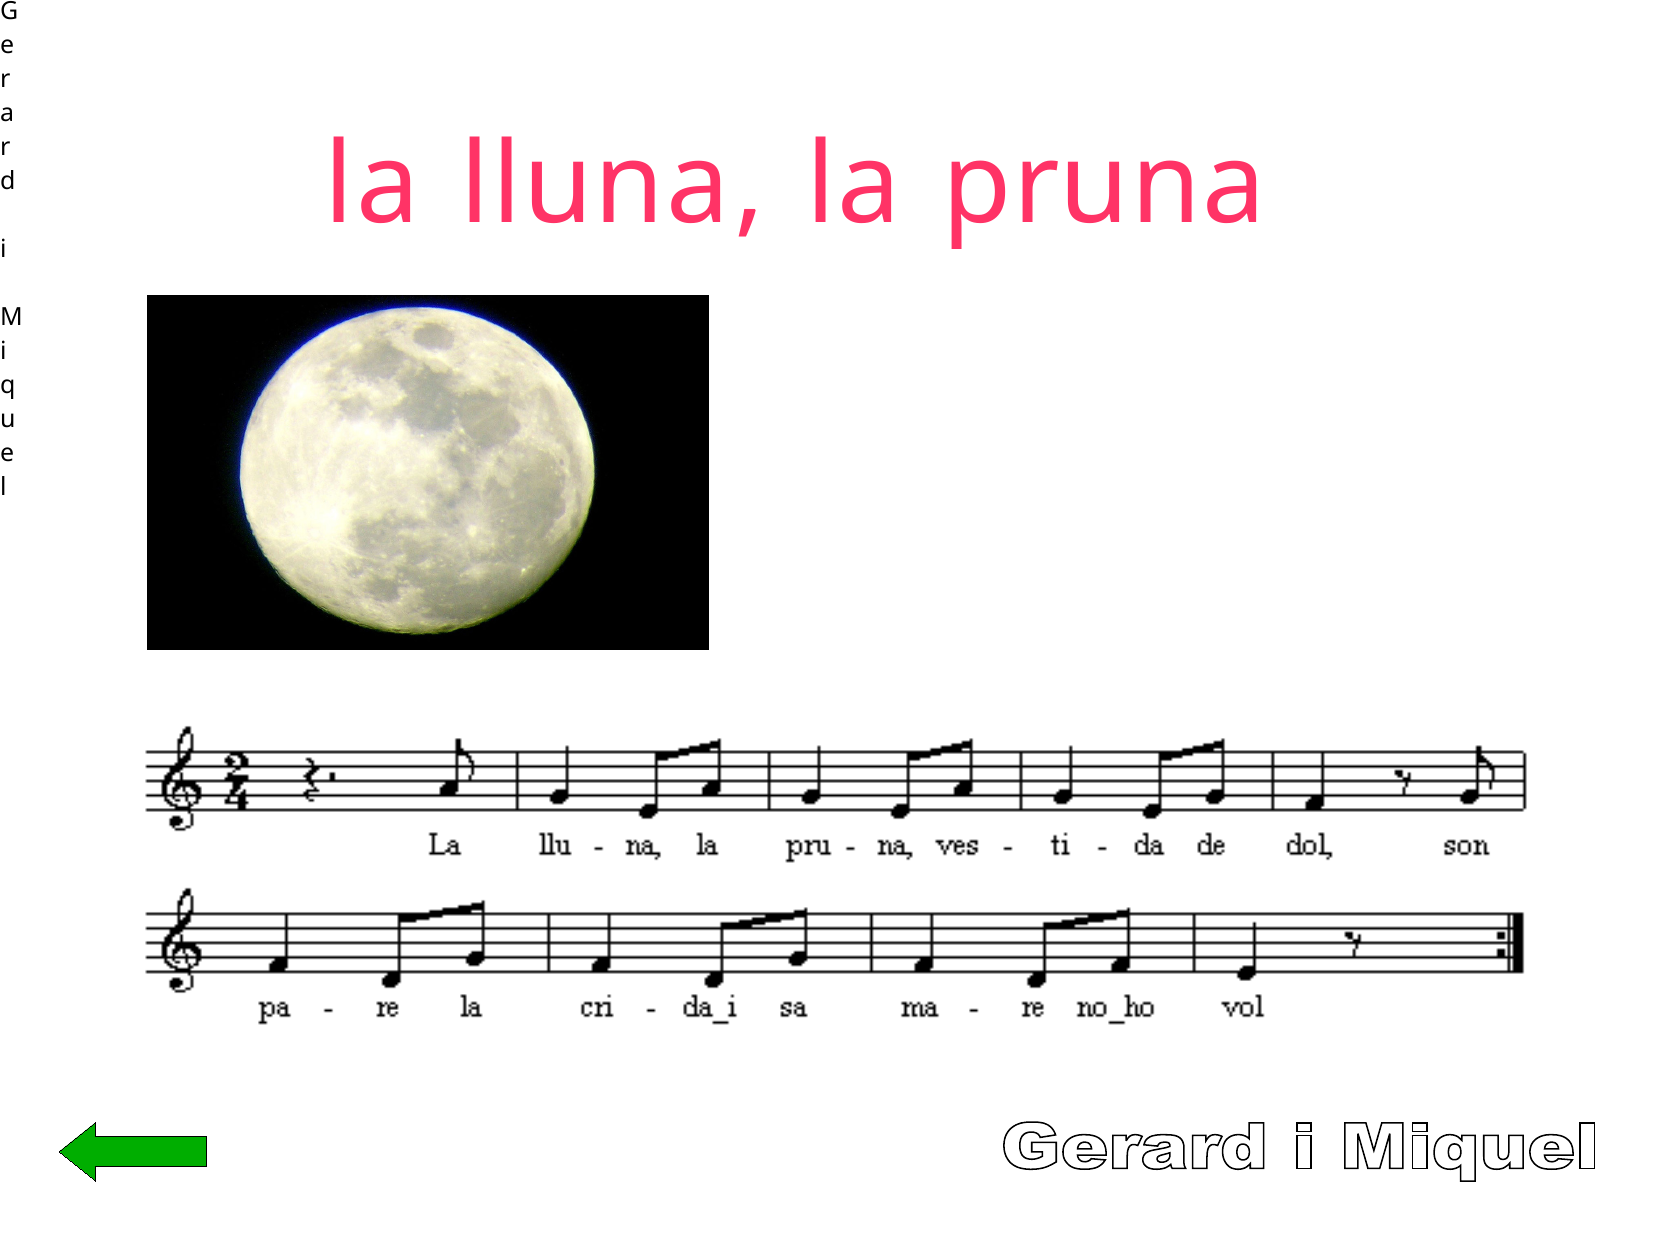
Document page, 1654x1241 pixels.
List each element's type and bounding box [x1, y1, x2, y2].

text_box [1062, 1134, 1107, 1170]
text_box [1003, 1122, 1057, 1170]
text_box [1296, 1122, 1312, 1132]
text_box [1192, 1134, 1222, 1169]
text_box [1222, 1122, 1264, 1170]
text_box [1296, 1135, 1312, 1169]
text_box [1142, 1134, 1186, 1170]
picture [118, 708, 1595, 1034]
text_box [1580, 1123, 1594, 1168]
text_box [1412, 1135, 1427, 1169]
text_box [1112, 1134, 1143, 1169]
text_box [1344, 1122, 1403, 1169]
text_box [1483, 1135, 1524, 1170]
text_box [1434, 1134, 1476, 1182]
text_box [59, 1122, 207, 1182]
text_box [1412, 1122, 1427, 1132]
text_box [1529, 1134, 1574, 1170]
chart [323, 118, 1329, 295]
picture [147, 295, 709, 650]
